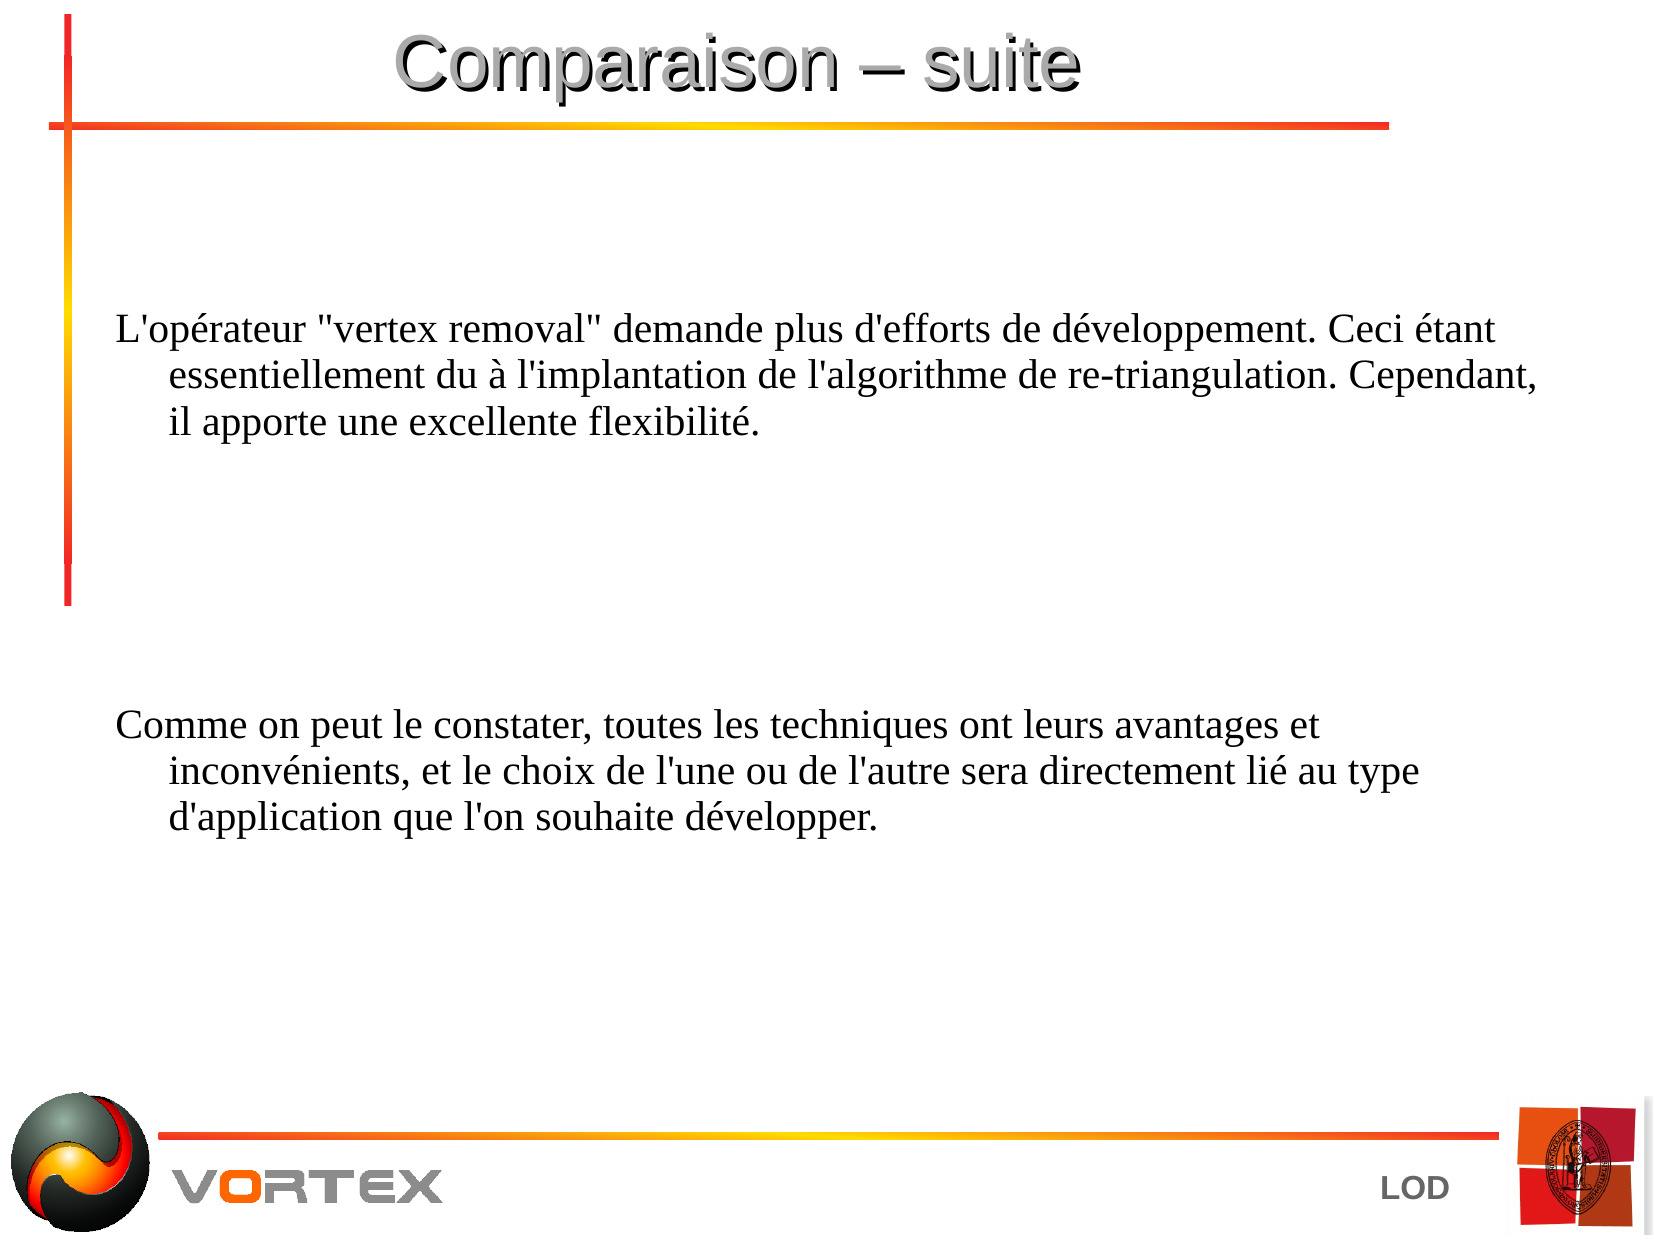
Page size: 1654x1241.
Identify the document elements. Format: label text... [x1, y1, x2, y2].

list L'opérateur "vertex removal" demande plus d'efforts de développement. Ceci étant essentiellement du à l'implantation de l'algorithme de re-triangulation. Cependant, il apporte une excellente flexibilité. Comme on peut le constater, toutes les techniques ont leurs avantages et inconvénients, et le choix de l'une ou de l'autre sera directement lié au type d'application que l'on souhaite développer. [97, 153, 1571, 1109]
picture [11, 1092, 443, 1232]
picture [1505, 1096, 1653, 1235]
title Comparaison – suite [82, 4, 1392, 120]
